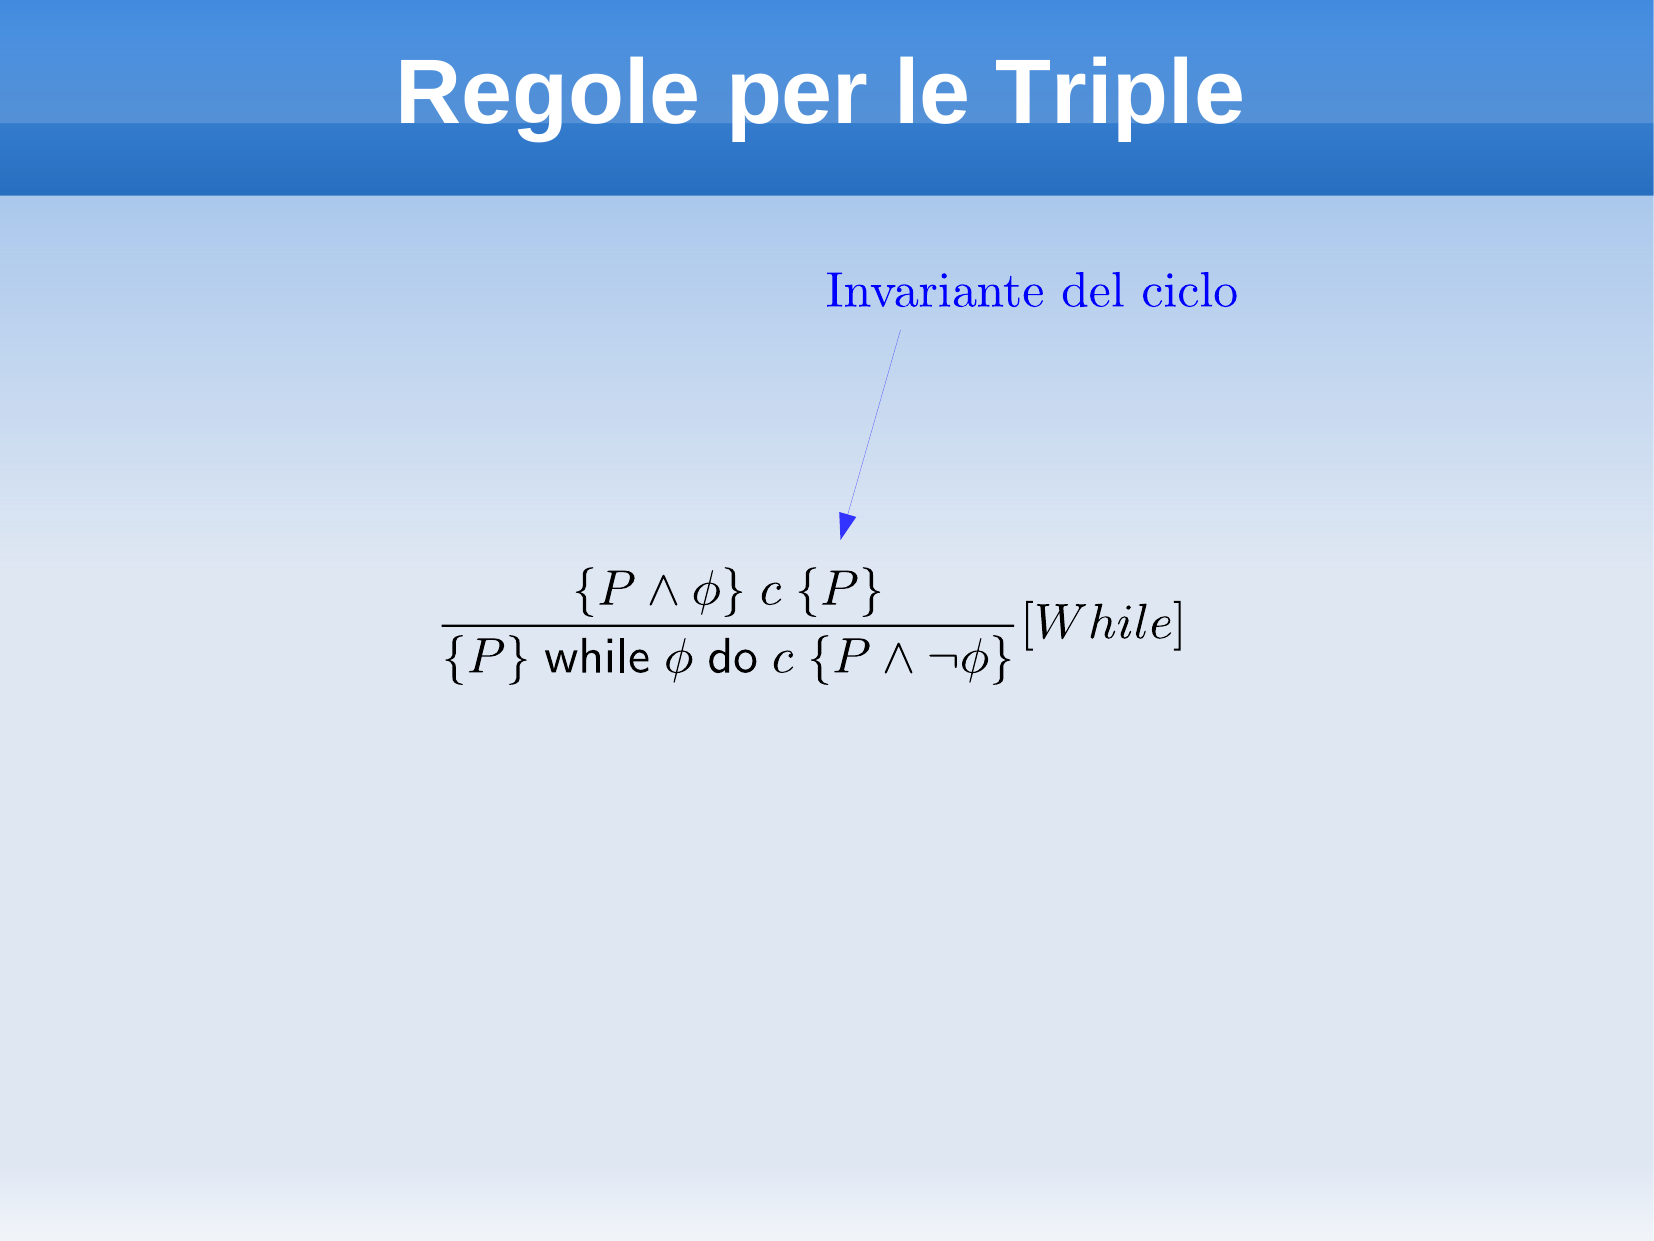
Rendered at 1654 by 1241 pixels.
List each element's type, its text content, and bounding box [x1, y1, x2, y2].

picture [0, 0, 1654, 1241]
title Regole per le Triple [76, 0, 1565, 188]
text_box [825, 271, 1239, 308]
text_box [441, 567, 1187, 685]
